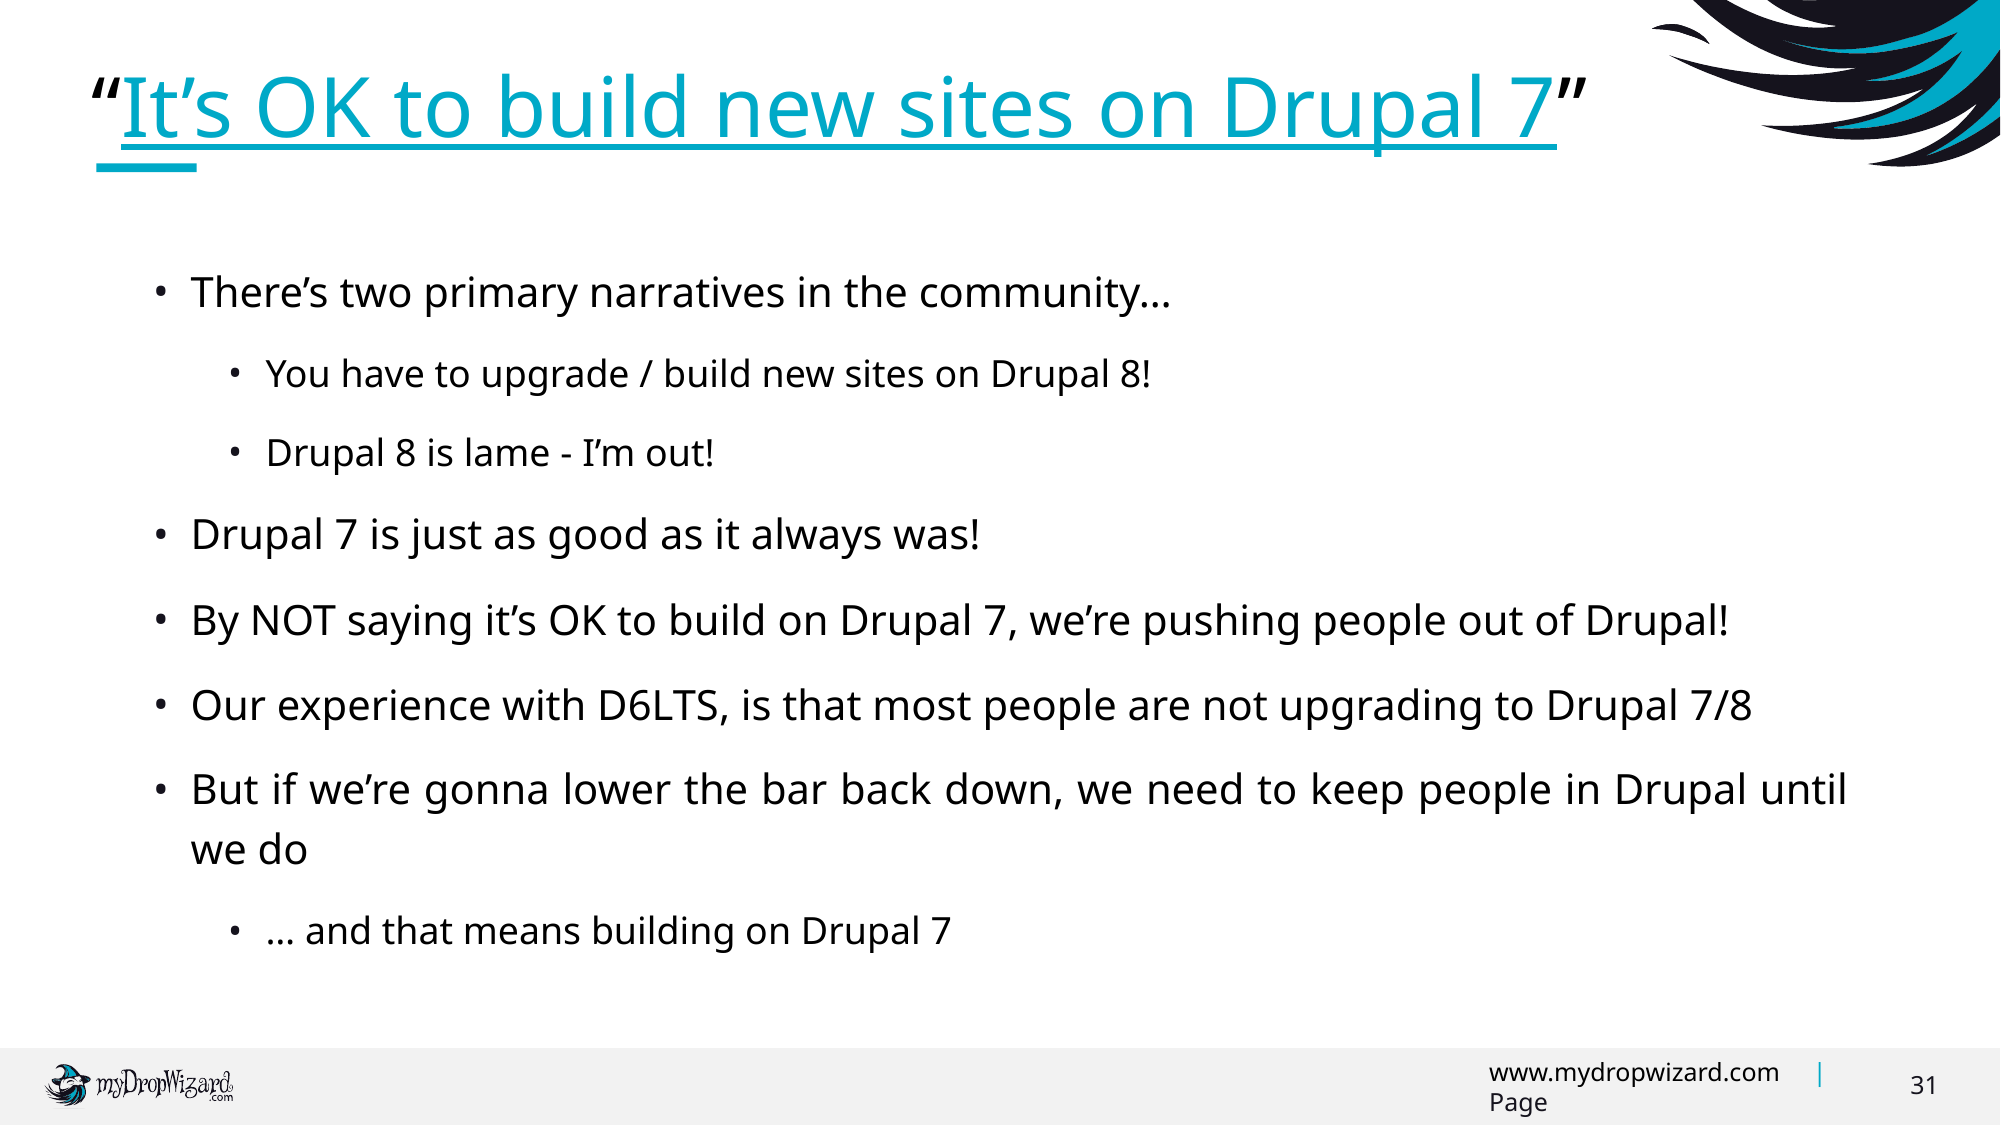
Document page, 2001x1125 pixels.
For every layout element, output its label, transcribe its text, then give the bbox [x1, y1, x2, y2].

slide_number <number> [1895, 1057, 1969, 1117]
title “It’s OK to build new sites on Drupal 7” [76, 47, 1863, 166]
list There’s two primary narratives in the community… You have to upgrade / build new sites on Drupal 8! Drupal 8 is lame - I’m out! Drupal 7 is just as good as it always was! By NOT saying it’s OK to build on Drupal 7, we’re pushing people out of Drupal! Our experience with D6LTS, is that most people are not upgrading to Drupal 7/8 But if we’re gonna lower the bar back down, we need to keep people in Drupal until we do … and that means building on Drupal 7 [138, 194, 1864, 1014]
